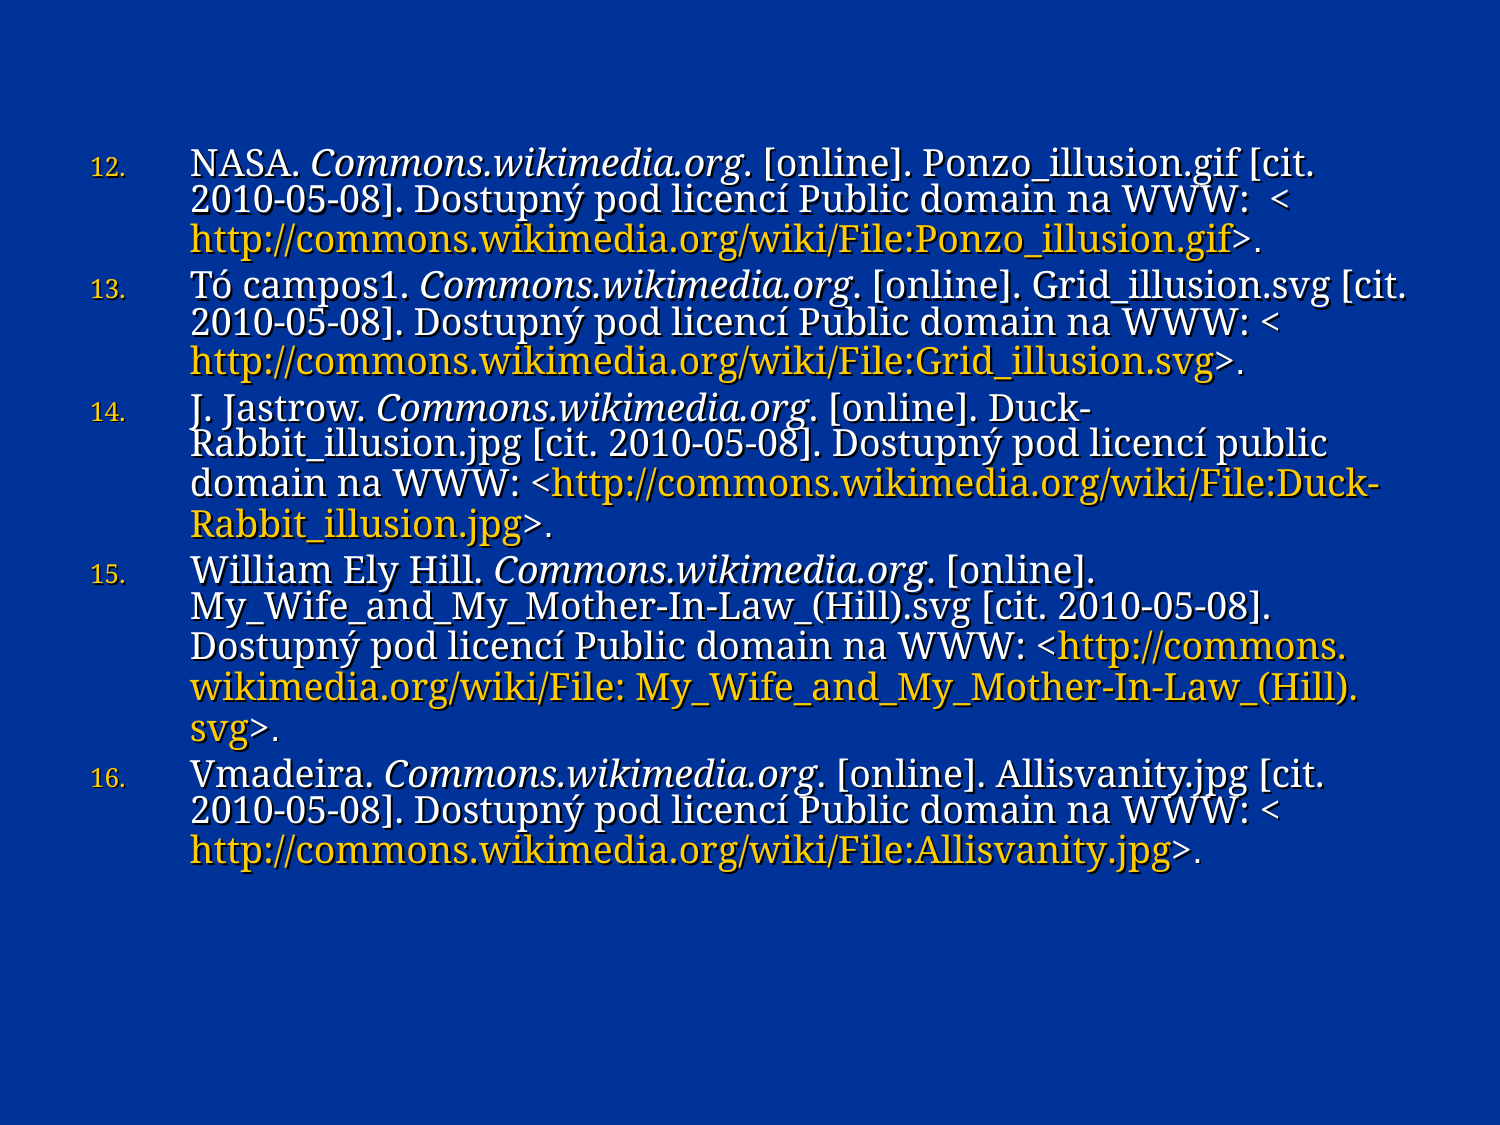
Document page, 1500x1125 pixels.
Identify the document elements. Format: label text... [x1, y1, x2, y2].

list NASA. Commons.wikimedia.org. [online]. Ponzo_illusion.gif [cit. 2010-05-08]. Dostupný pod licencí Public domain na WWW: <http://commons.wikimedia.org/wiki/File:Ponzo_illusion.gif>. Tó campos1. Commons.wikimedia.org. [online]. Grid_illusion.svg [cit. 2010-05-08]. Dostupný pod licencí Public domain na WWW: <http://commons.wikimedia.org/wiki/File:Grid_illusion.svg>. J. Jastrow. Commons.wikimedia.org. [online]. Duck-Rabbit_illusion.jpg [cit. 2010-05-08]. Dostupný pod licencí public domain na WWW: <http://commons.wikimedia.org/wiki/File:Duck-Rabbit_illusion.jpg>. William Ely Hill. Commons.wikimedia.org. [online]. My_Wife_and_My_Mother-In-Law_(Hill).svg [cit. 2010-05-08]. Dostupný pod licencí Public domain na WWW: <http://commons.wikimedia.org/wiki/File: My_Wife_and_My_Mother-In-Law_(Hill).svg>. Vmadeira. Commons.wikimedia.org. [online]. Allisvanity.jpg [cit. 2010-05-08]. Dostupný pod licencí Public domain na WWW: <http://commons.wikimedia.org/wiki/File:Allisvanity.jpg>. [75, 140, 1426, 1006]
